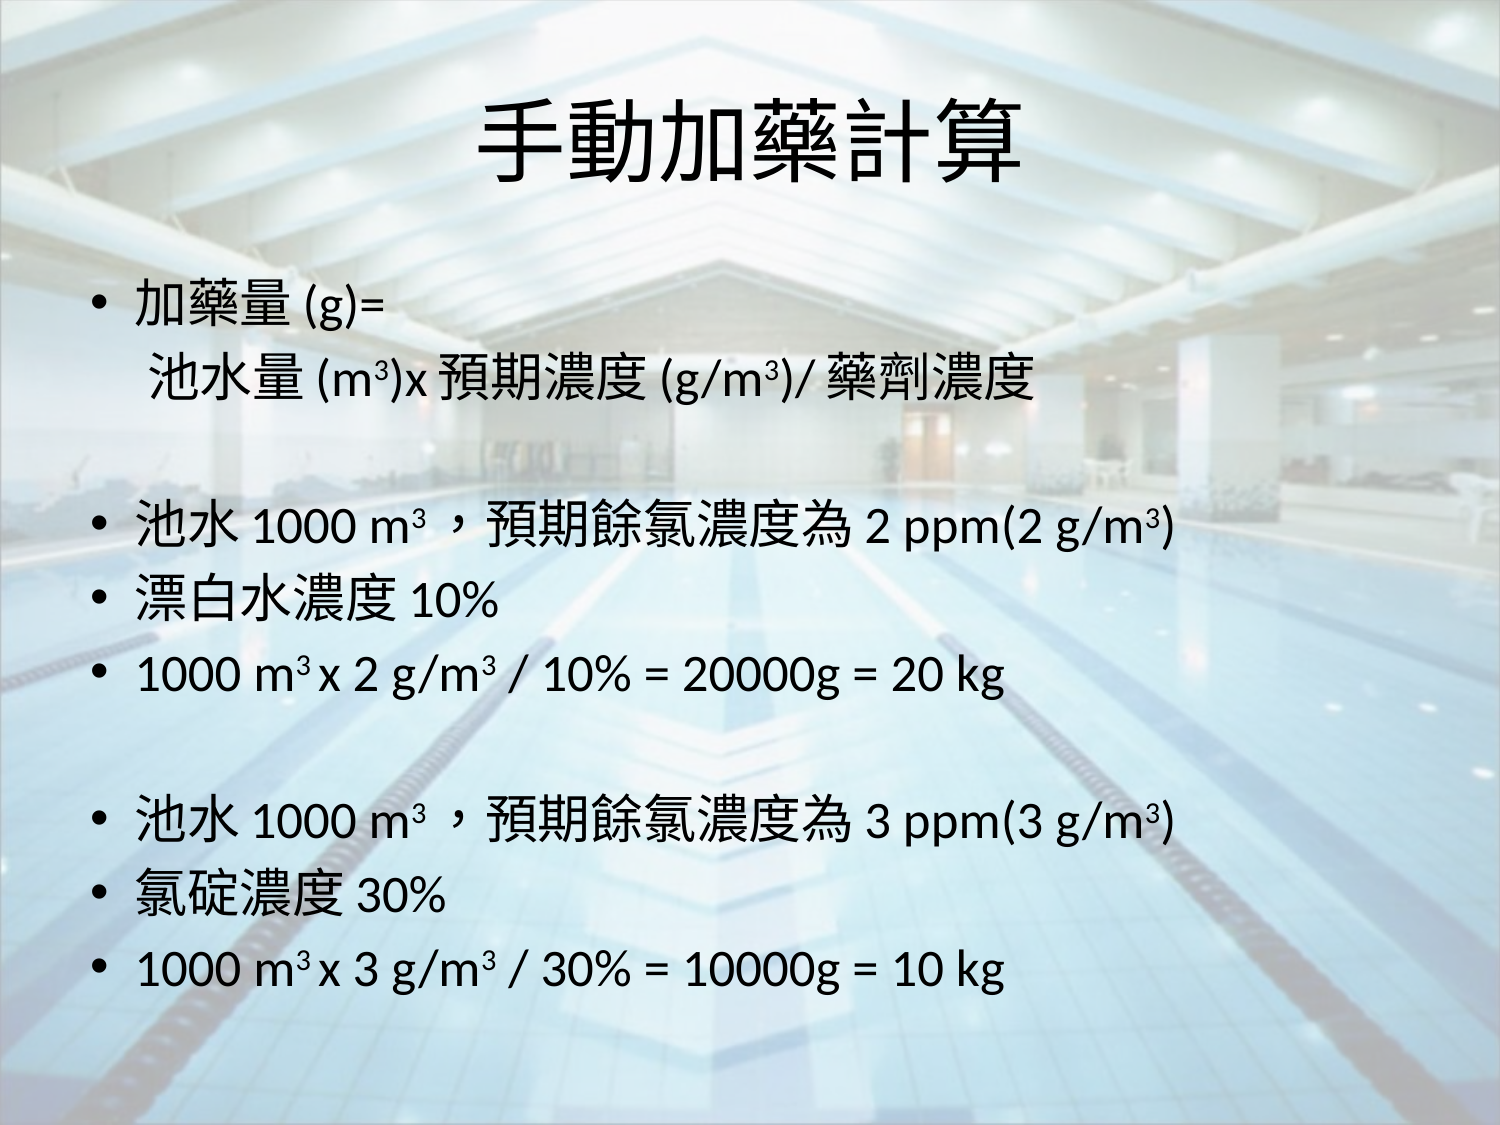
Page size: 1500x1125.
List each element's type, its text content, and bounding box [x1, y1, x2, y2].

list 加藥量(g)= 池水量(m3)x預期濃度(g/m3)/藥劑濃度 池水1000 m3，預期餘氯濃度為2 ppm(2 g/m3) 漂白水濃度10% 1000 m3 x 2 g/m3 / 10% = 20000g = 20 kg 池水1000 m3，預期餘氯濃度為3 ppm(3 g/m3) 氯碇濃度30% 1000 m3 x 3 g/m3 / 30% = 10000g = 10 kg [75, 262, 1425, 1005]
title 手動加藥計算 [75, 45, 1425, 233]
